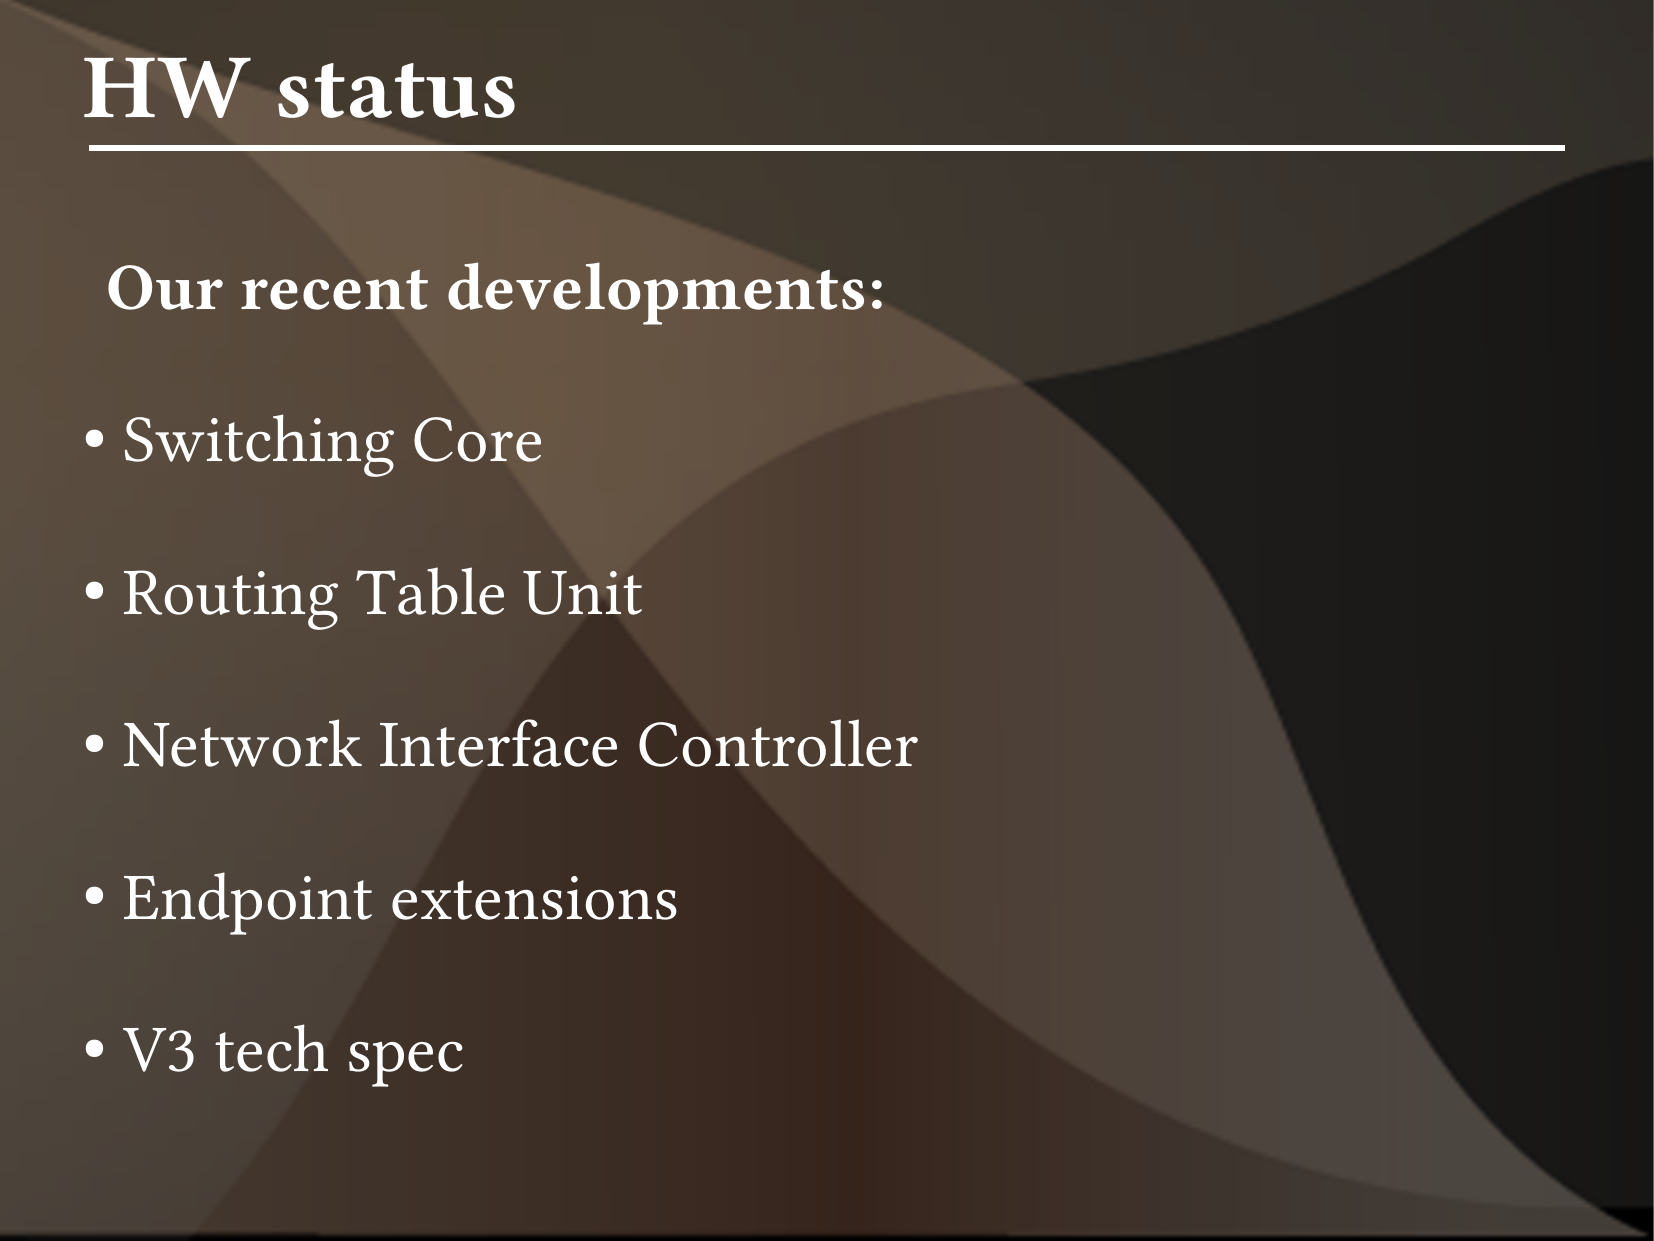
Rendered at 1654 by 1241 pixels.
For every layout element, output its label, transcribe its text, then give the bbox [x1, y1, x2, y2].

subtitle Our recent developments: Switching Core Routing Table Unit Network Interface Controller Endpoint extensions V3 tech spec [82, 236, 1571, 1102]
picture [0, 0, 1654, 1241]
title HW status [82, 35, 1571, 140]
